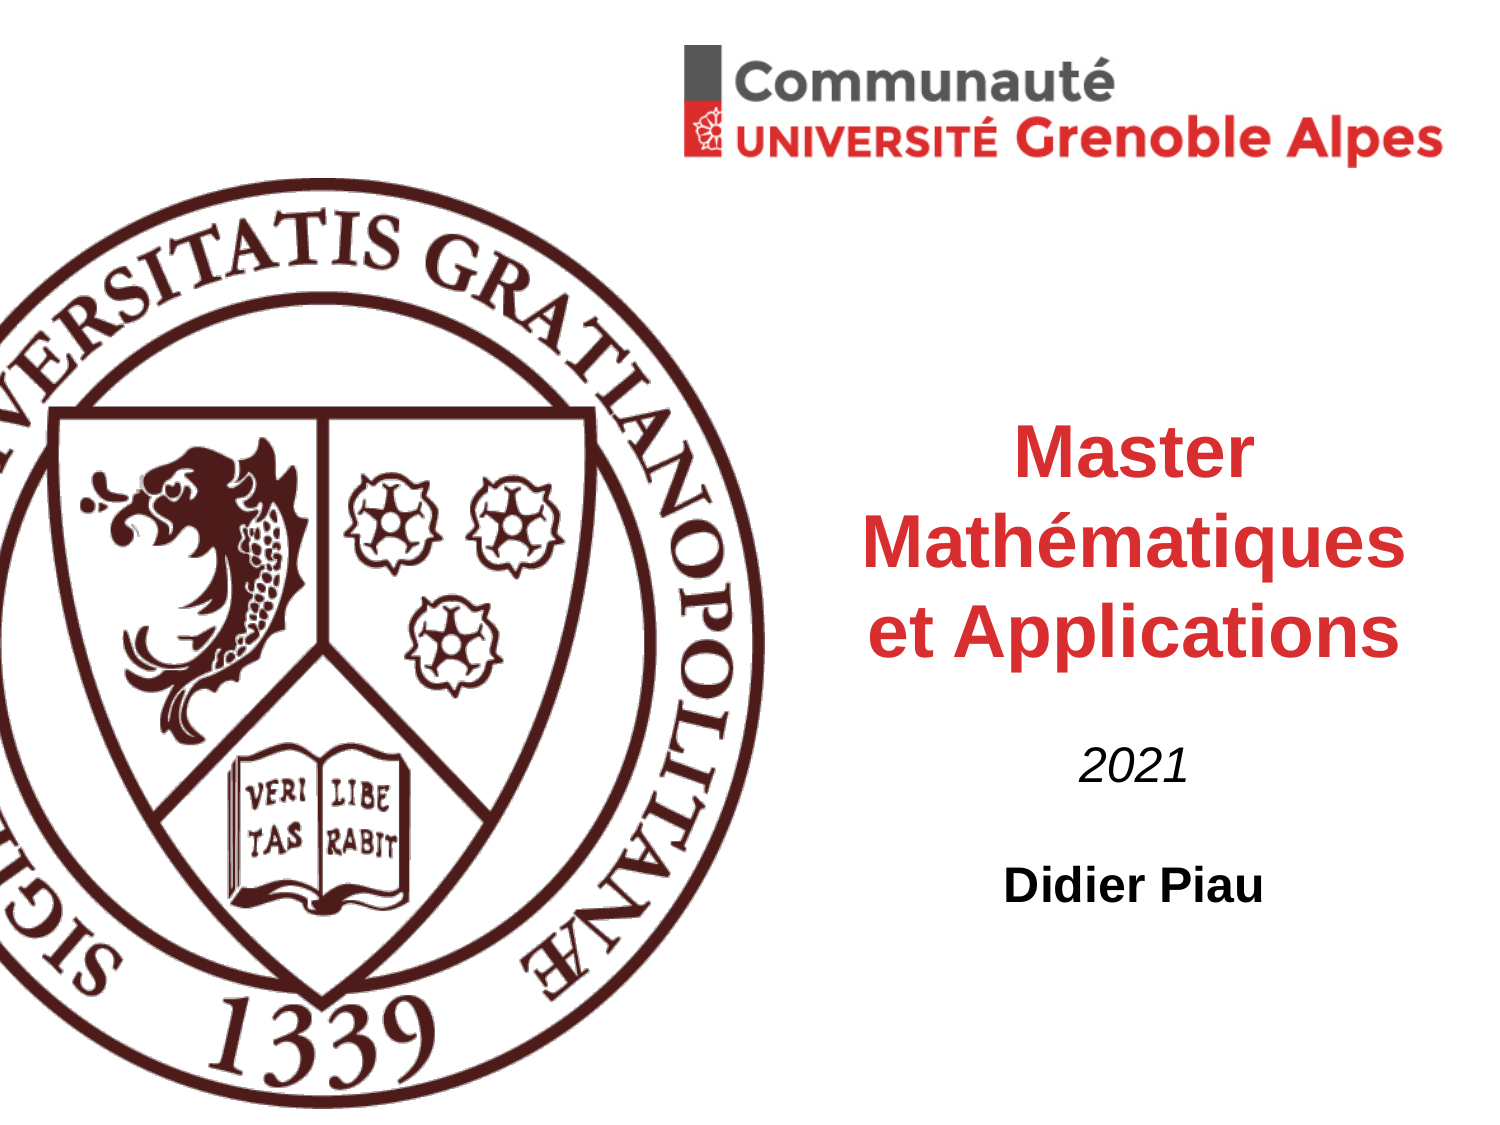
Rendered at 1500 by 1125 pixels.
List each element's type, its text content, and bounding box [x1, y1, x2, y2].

title Master Mathématiques et Applications 2021 Didier Piau [783, 363, 1486, 1040]
picture [0, 178, 765, 1110]
picture [684, 45, 1443, 168]
